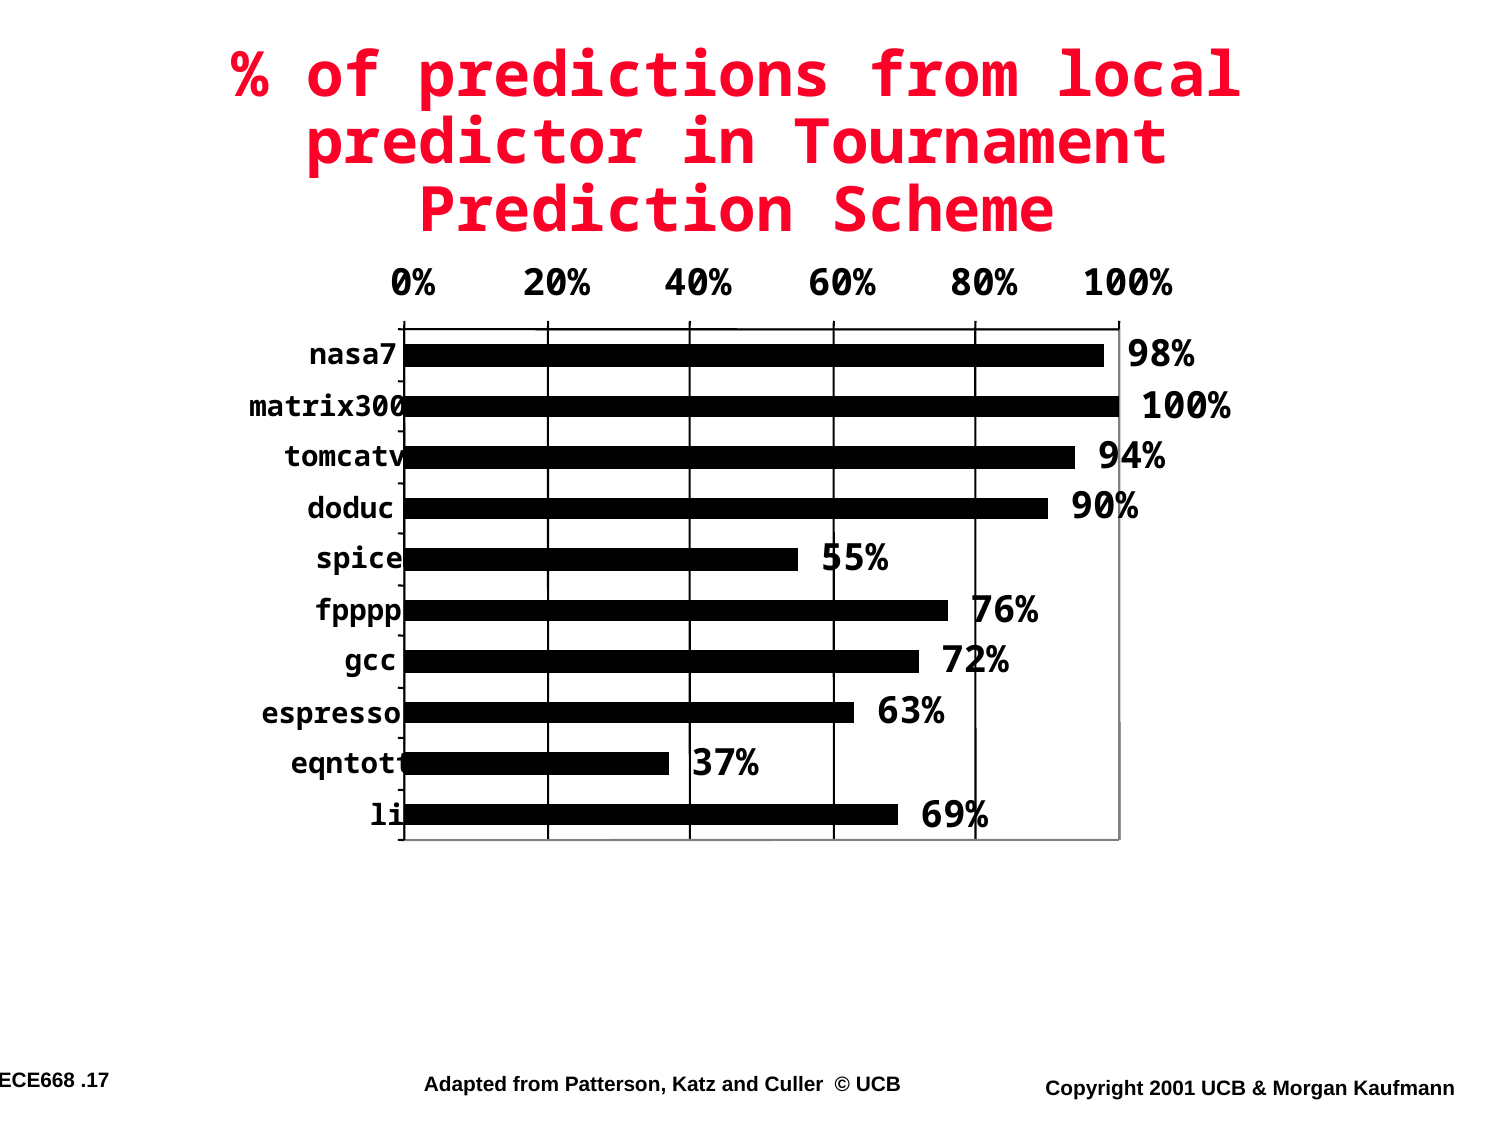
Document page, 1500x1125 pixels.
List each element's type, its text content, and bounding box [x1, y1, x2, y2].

text_box [414, 753, 668, 775]
text_box [406, 703, 854, 723]
text_box [406, 548, 798, 570]
text_box nasa7 [309, 335, 397, 371]
text_box [406, 498, 1048, 518]
text_box 63% [876, 685, 945, 731]
text_box 98% [1126, 329, 1195, 375]
text_box 100% [1140, 381, 1231, 427]
text_box 76% [970, 585, 1039, 631]
text_box tomcatv [283, 437, 407, 473]
text_box 90% [1070, 481, 1139, 527]
text_box [406, 344, 1104, 366]
text_box spice [315, 539, 404, 575]
text_box 80% [949, 258, 1018, 304]
text_box 0% [389, 258, 436, 304]
text_box [407, 446, 1075, 468]
text_box 60% [808, 258, 876, 304]
text_box 94% [1097, 431, 1166, 477]
text_box espresso [261, 693, 402, 729]
text_box fpppp [314, 591, 403, 627]
text_box gcc [349, 657, 356, 667]
text_box [407, 396, 1118, 416]
title % of predictions from local predictor in Tournament Prediction Scheme [149, 35, 1325, 253]
text_box [406, 601, 948, 620]
text_box [406, 650, 918, 672]
text_box li [369, 796, 406, 832]
text_box 40% [664, 258, 732, 304]
text_box 55% [820, 533, 889, 579]
text_box 20% [522, 258, 590, 304]
text_box eqntott [290, 743, 414, 779]
text_box 69% [920, 789, 989, 835]
text_box doduc [307, 489, 395, 525]
text_box 37% [691, 737, 759, 783]
text_box 72% [941, 635, 1010, 681]
text_box gcc [344, 641, 398, 677]
text_box matrix300 [249, 387, 407, 423]
text_box 100% [1082, 258, 1173, 304]
text_box [406, 805, 898, 825]
